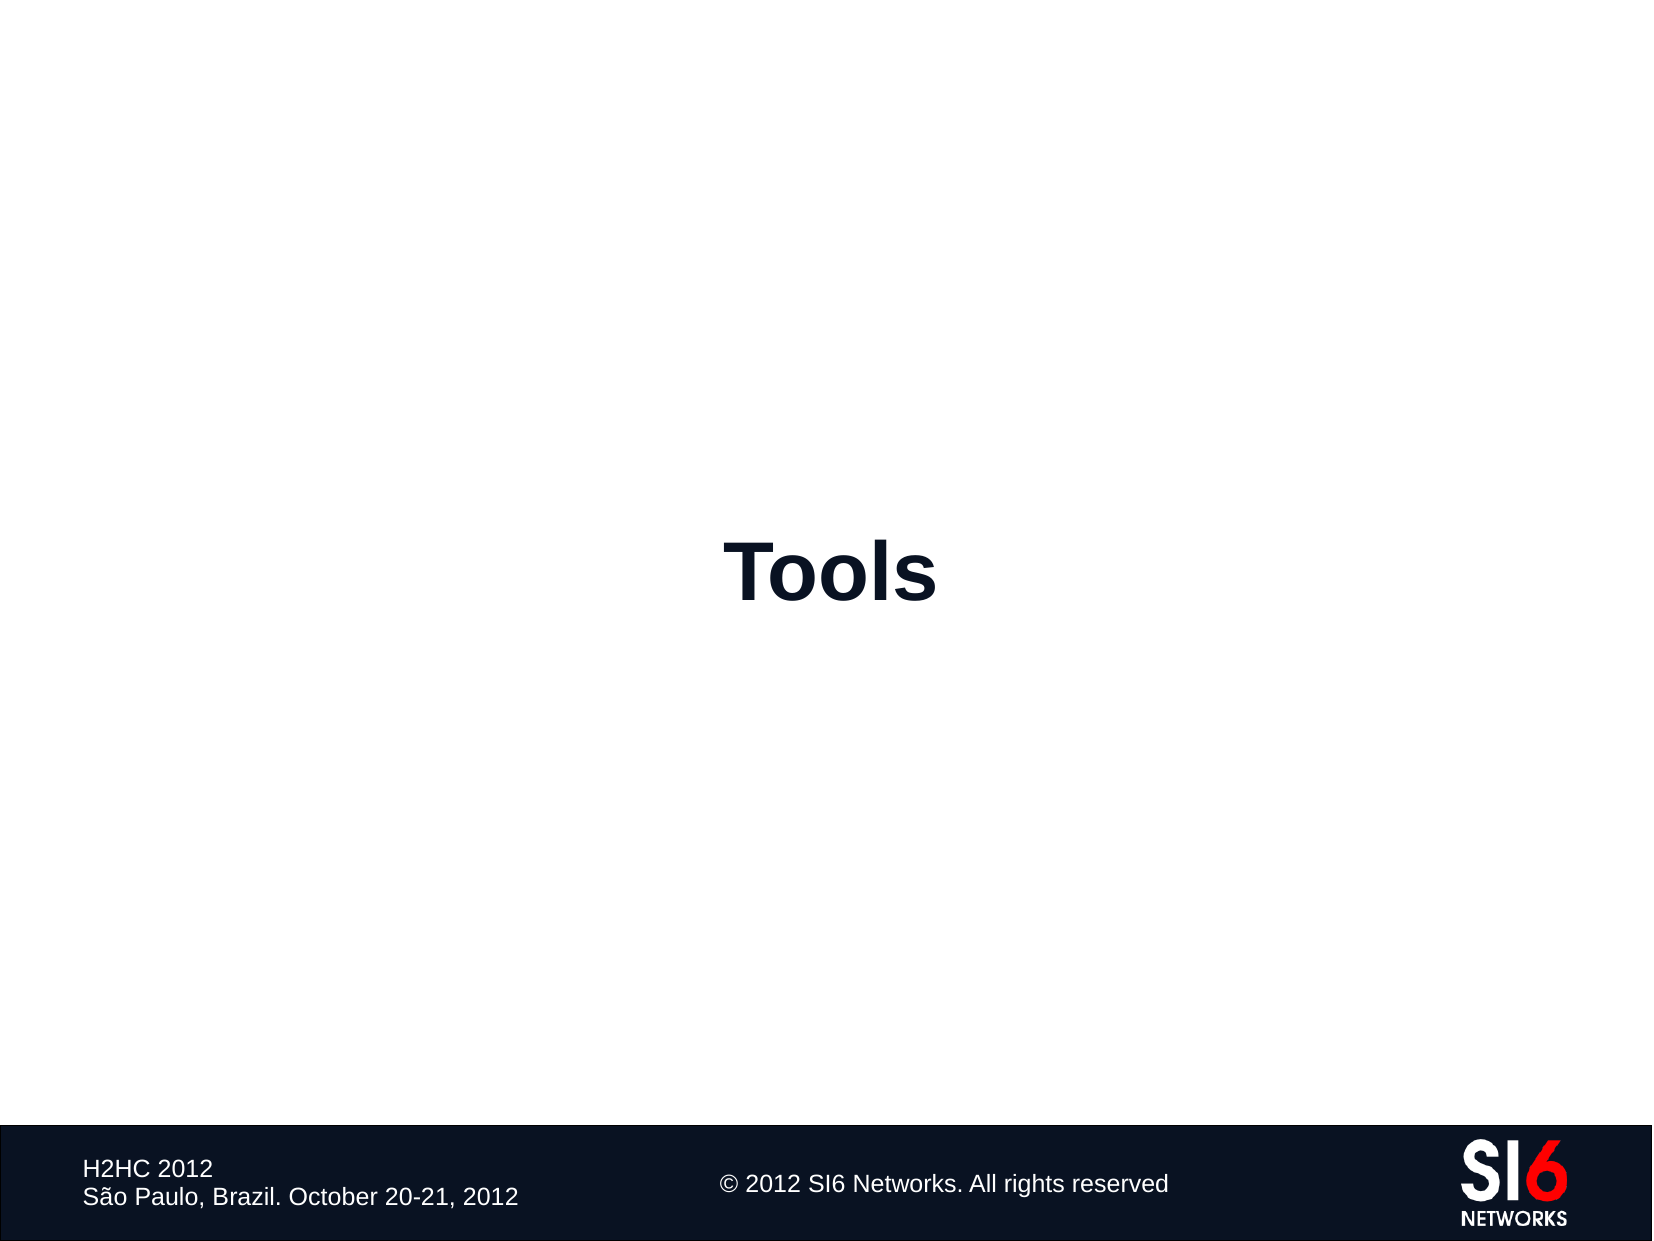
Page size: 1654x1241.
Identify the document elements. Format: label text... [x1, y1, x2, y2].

title Tools [86, 467, 1576, 676]
picture [1461, 1139, 1567, 1226]
